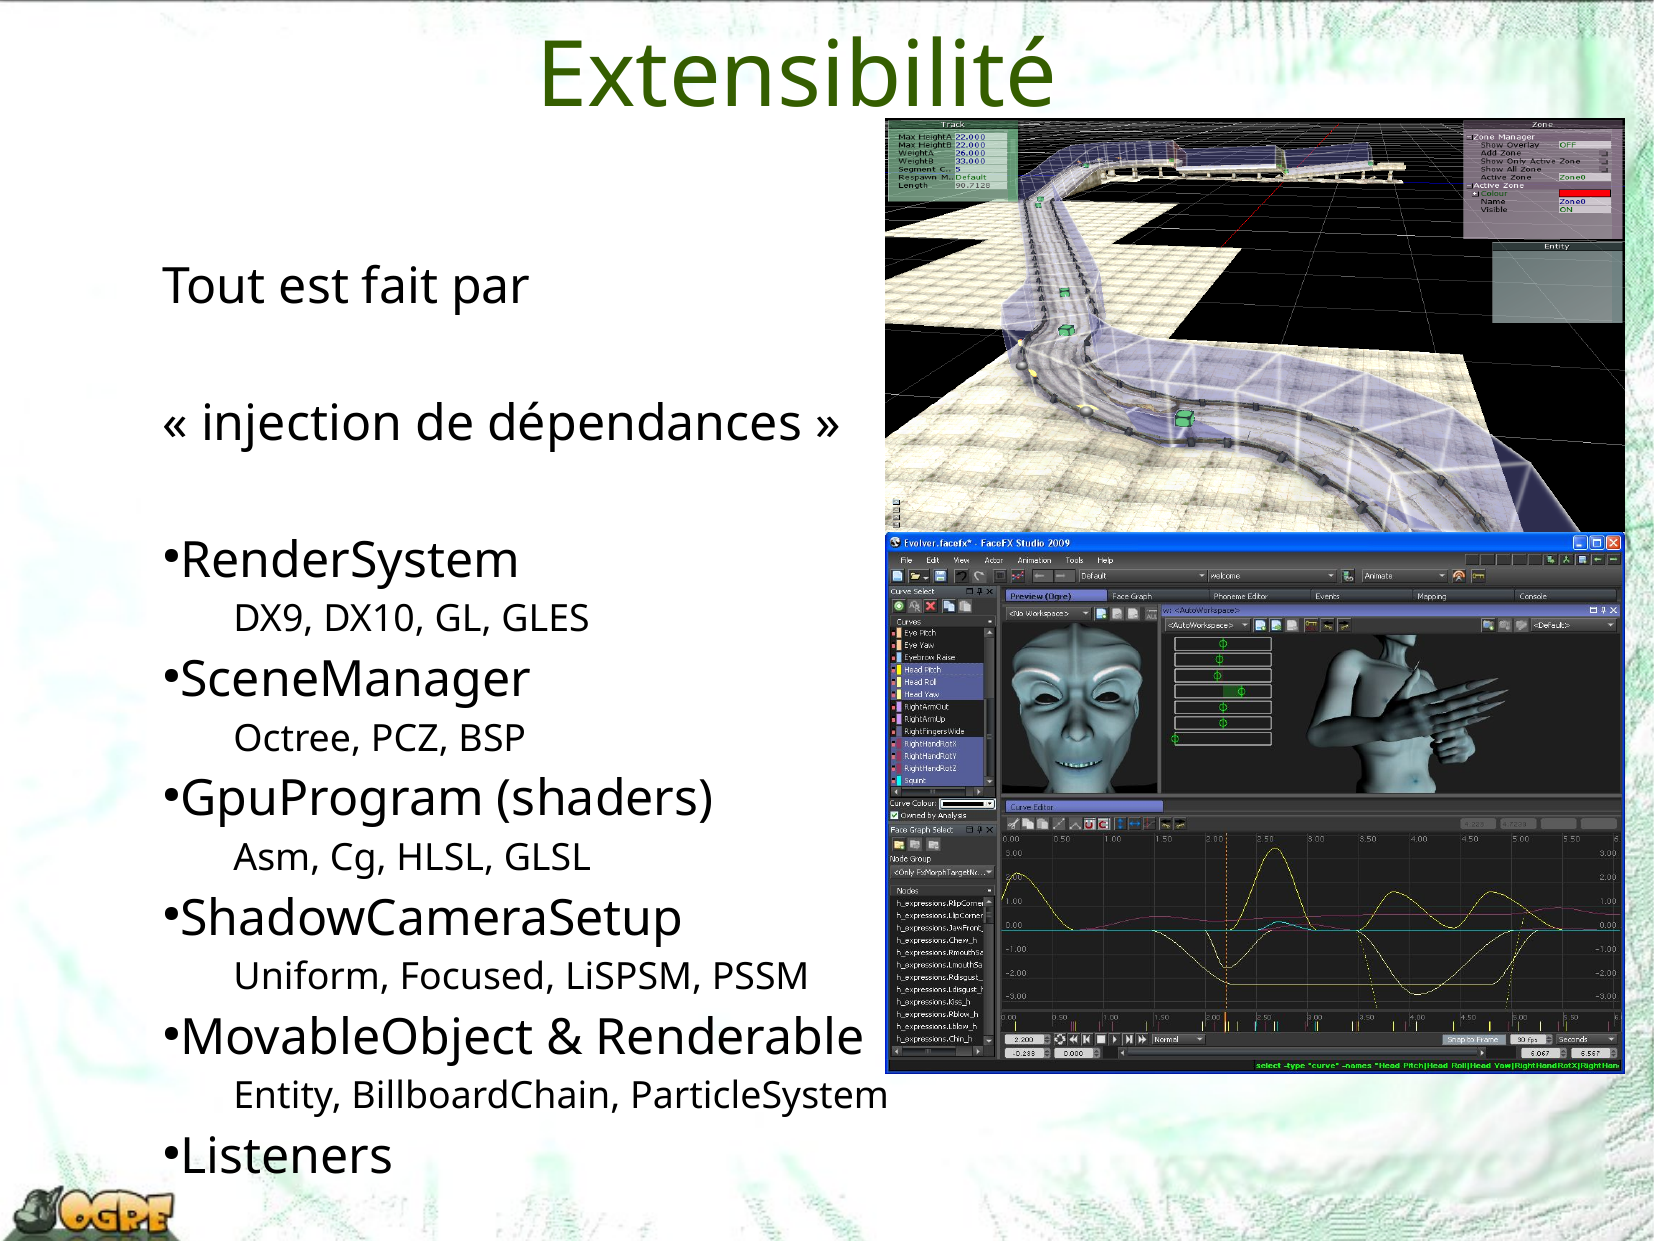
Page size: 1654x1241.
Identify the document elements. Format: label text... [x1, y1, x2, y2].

picture [327, 1152, 341, 1157]
picture [268, 1152, 282, 1157]
text_box Tout est fait par « injection de dépendances » RenderSystem DX9, DX10, GL, GLES SceneManager Octree, PCZ, BSP GpuProgram (shaders) Asm, Cg, HLSL, GLSL ShadowCameraSetup Uniform, Focused, LiSPSM, PSSM MovableObject & Renderable Entity, BillboardChain, ParticleSystem Listeners [147, 119, 1506, 1152]
text_box Extensibilité [59, 0, 1536, 119]
picture [0, 0, 1654, 1241]
